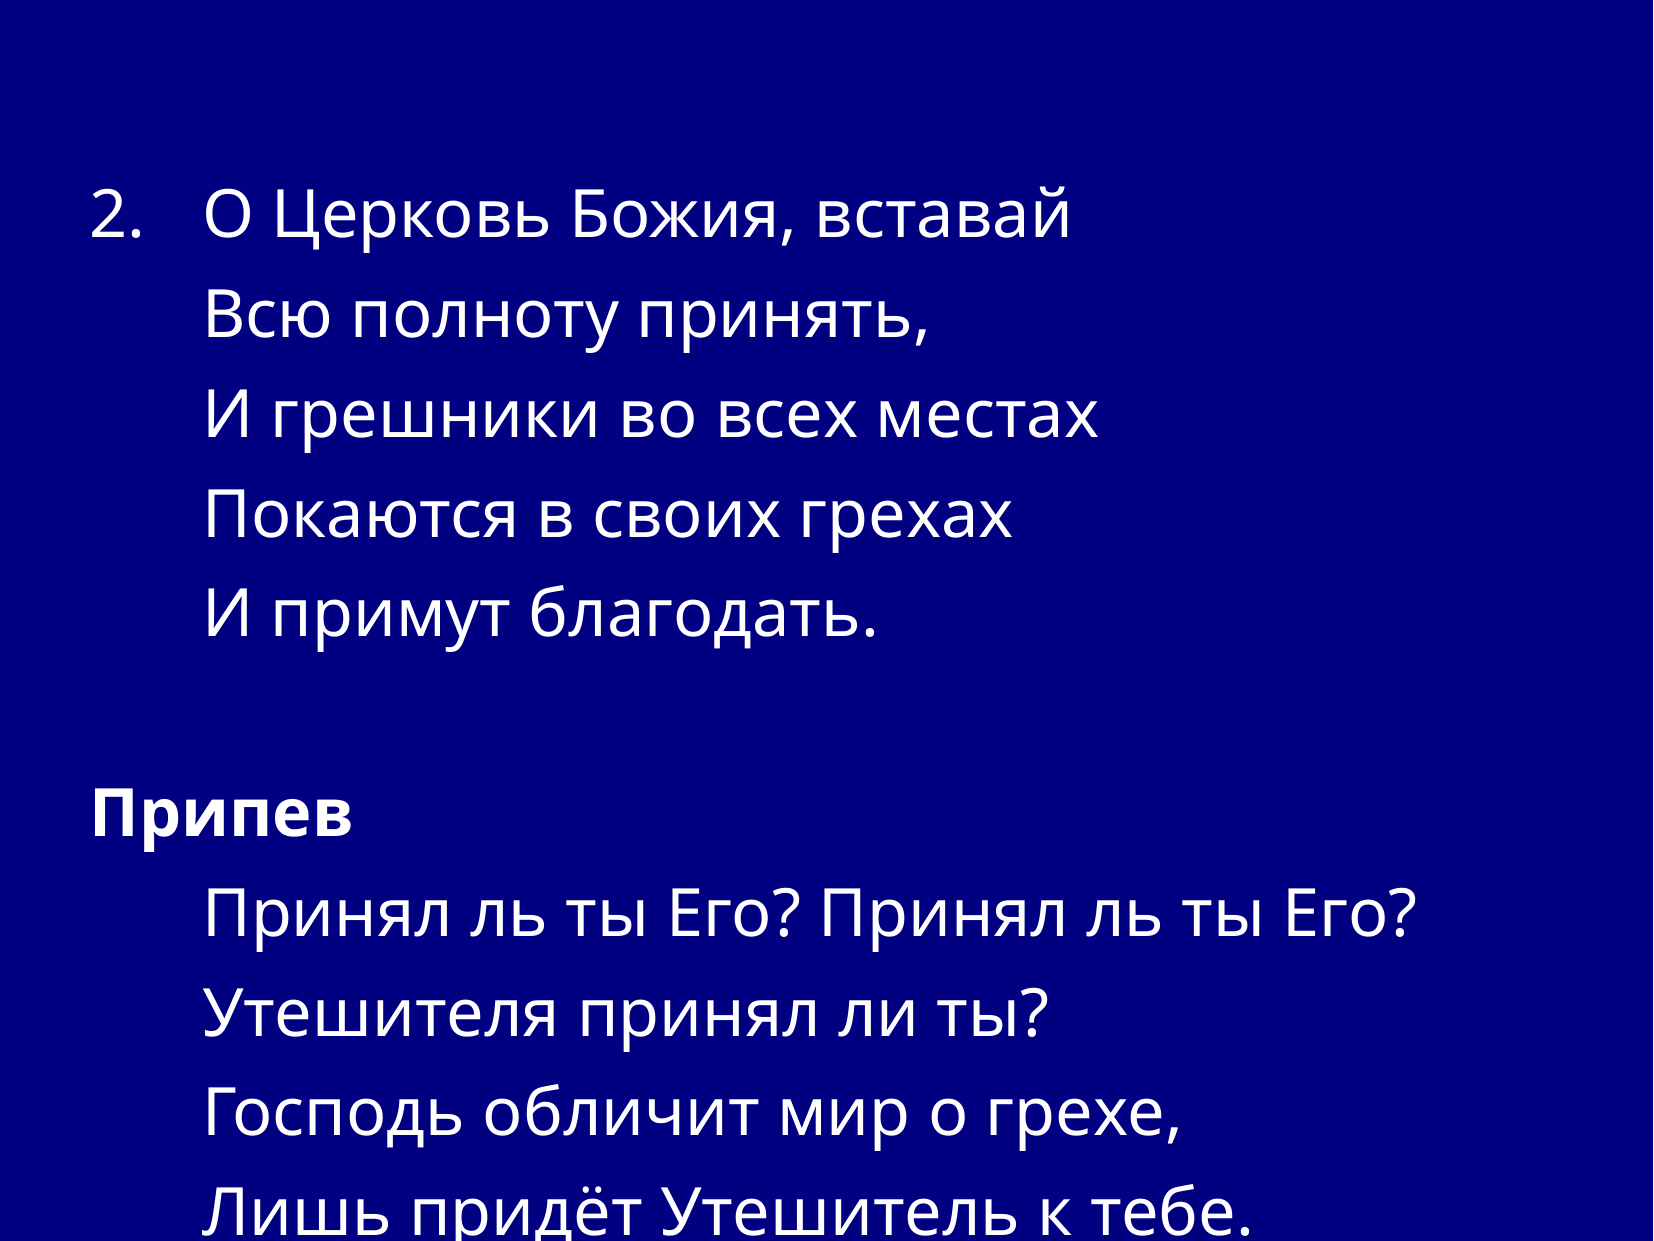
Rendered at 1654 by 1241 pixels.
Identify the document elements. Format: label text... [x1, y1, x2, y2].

text_box 2. О Церковь Божия, вставай Всю полноту принять, И грешники во всех местах Покаются в своих грехах И примут благодать. Припев Принял ль ты Его? Принял ль ты Его? Утешителя принял ли ты? Господь обличит мир о грехе, Лишь придёт Утешитель к тебе. [75, 150, 1576, 1163]
